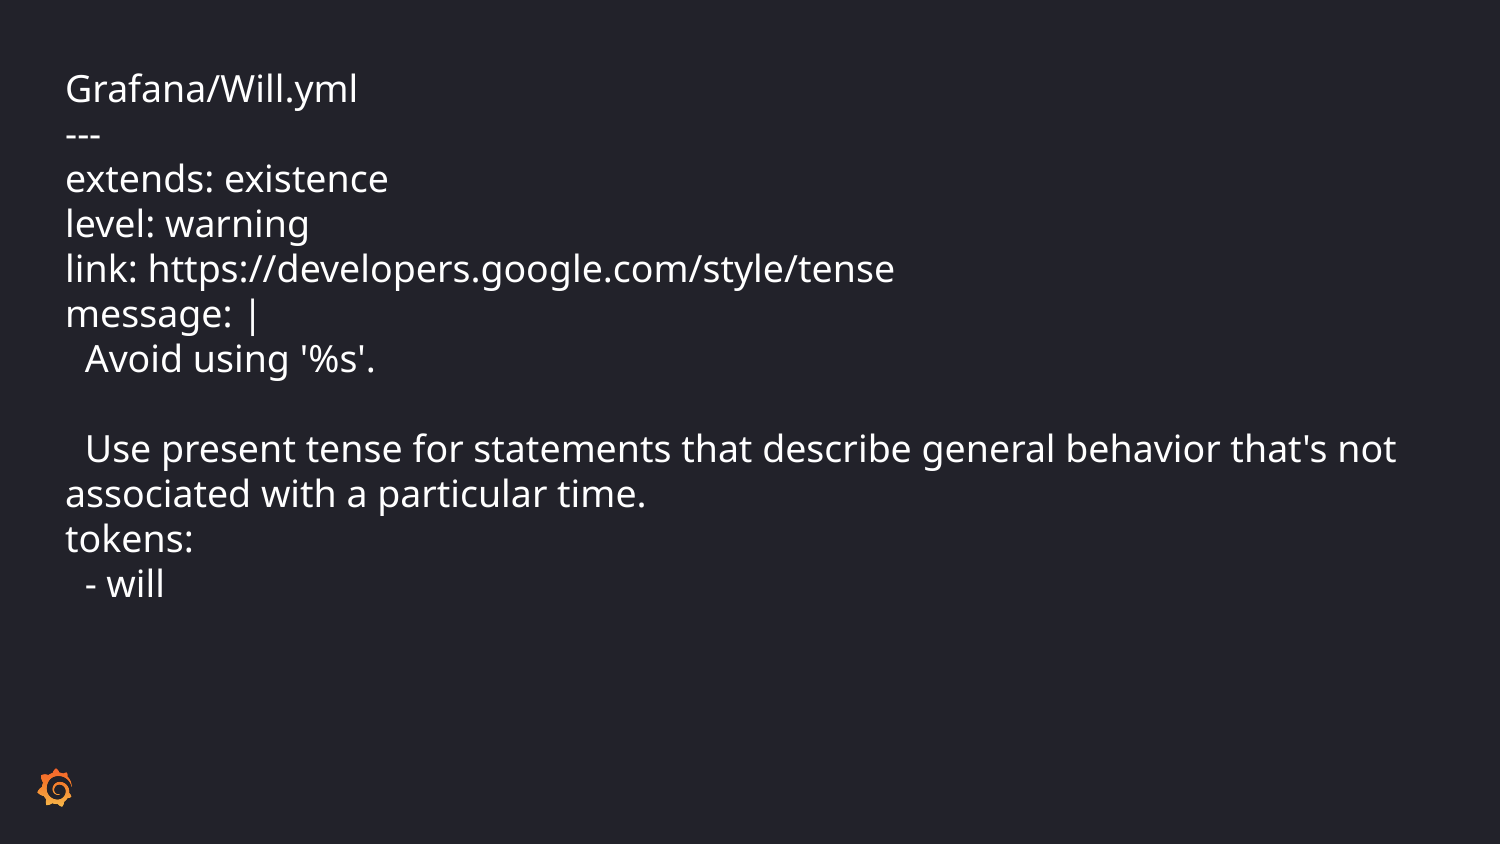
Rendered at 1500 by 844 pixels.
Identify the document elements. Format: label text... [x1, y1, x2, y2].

picture [37, 768, 72, 807]
text_box Grafana/Will.yml --- extends: existence level: warning link: https://developers.google.com/style/tense message: | Avoid using '%s'. Use present tense for statements that describe general behavior that's not associated with a particular time. tokens: - will [50, 50, 1430, 720]
